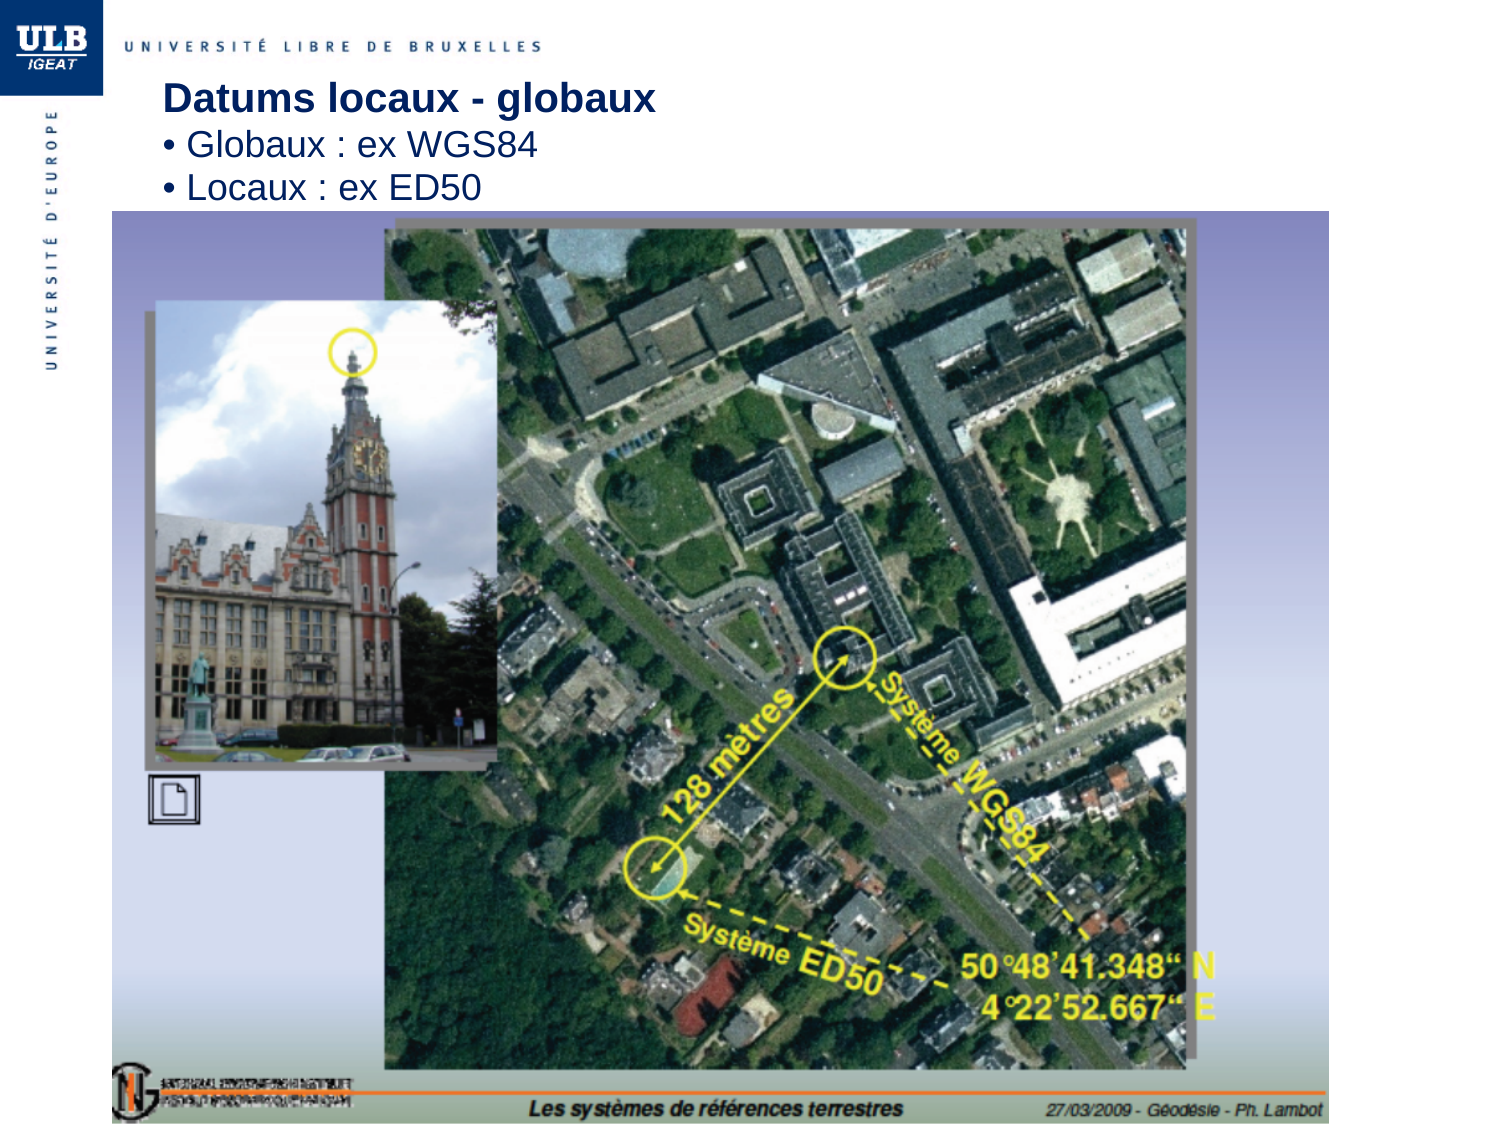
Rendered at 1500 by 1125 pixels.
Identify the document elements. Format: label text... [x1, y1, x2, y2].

text_box Datums locaux - globaux • Globaux : ex WGS84 • Locaux : ex ED50 [148, 66, 898, 211]
picture [0, 0, 1500, 1125]
